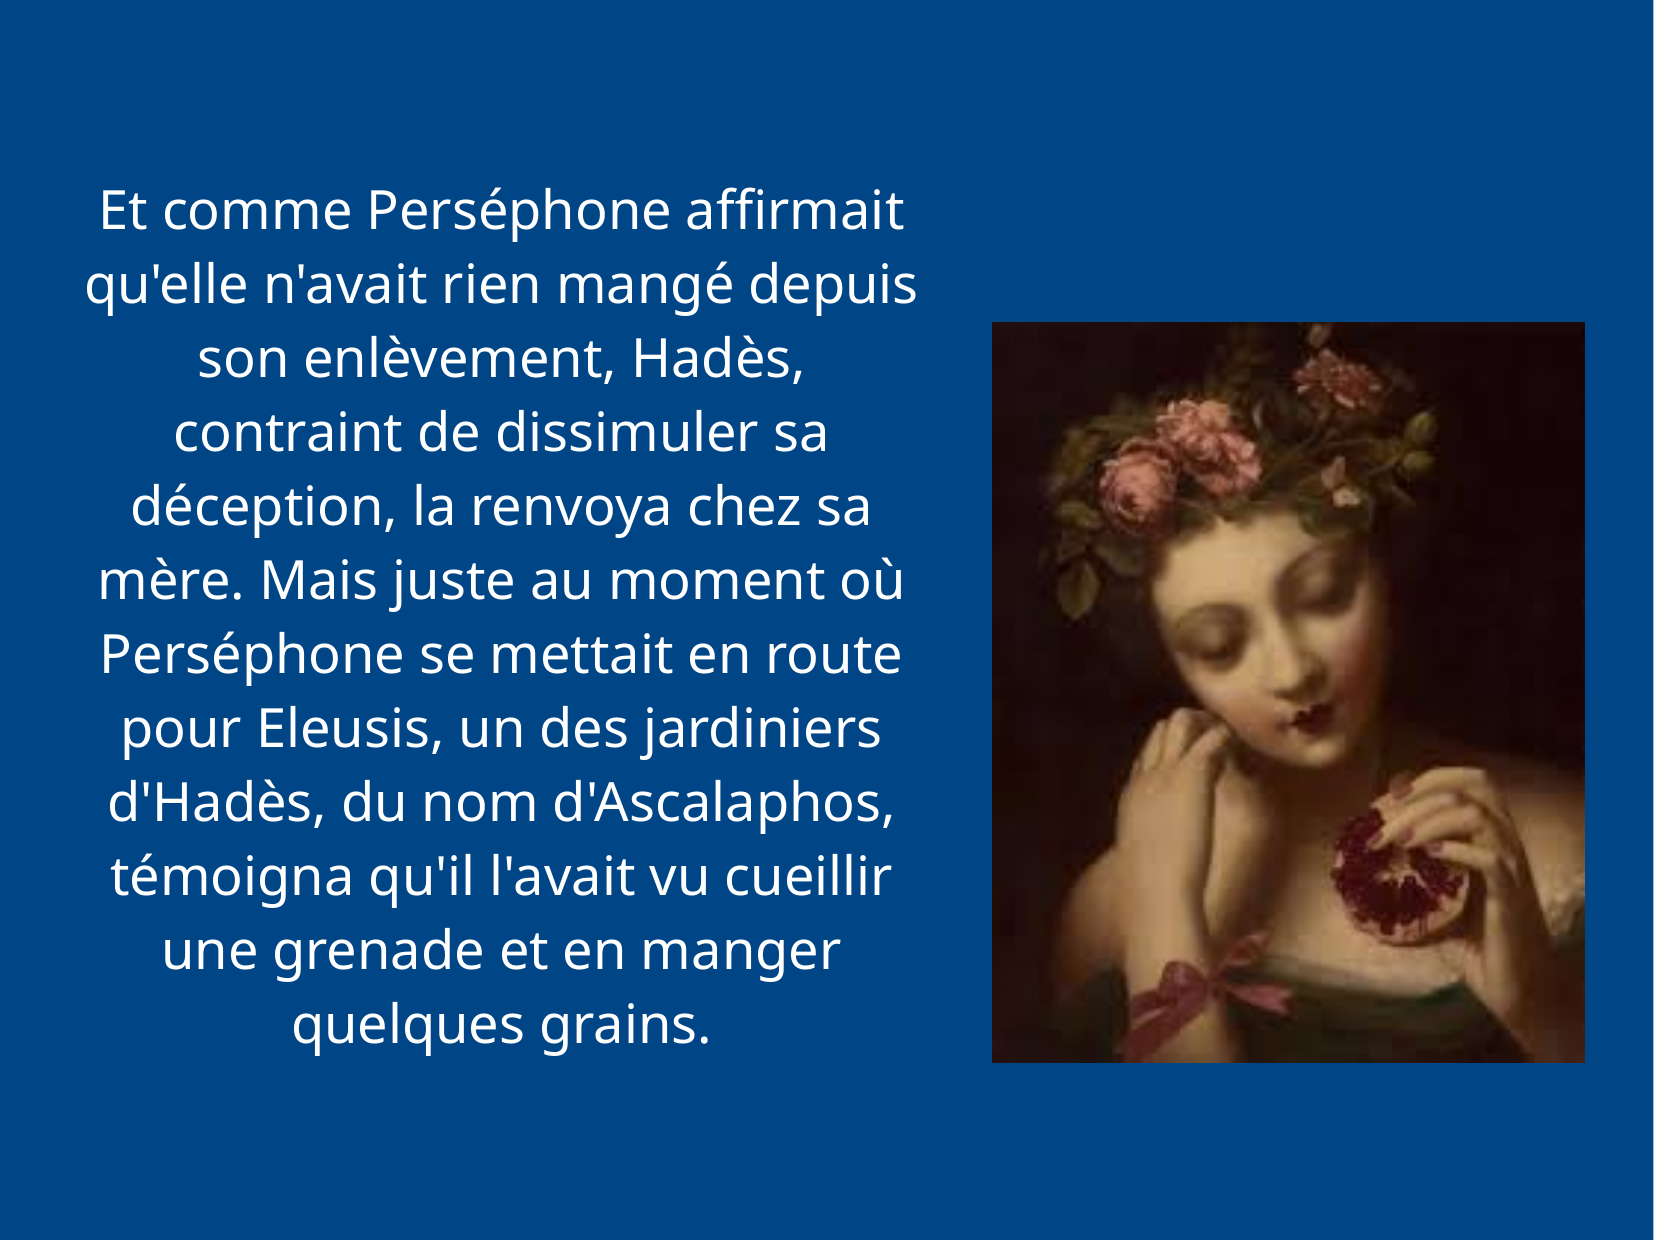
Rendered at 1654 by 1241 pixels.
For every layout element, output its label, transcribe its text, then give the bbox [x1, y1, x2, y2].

subtitle Et comme Perséphone affirmait qu'elle n'avait rien mangé depuis son enlèvement, Hadès, contraint de dissimuler sa déception, la renvoya chez sa mère. Mais juste au moment où Perséphone se mettait en route pour Eleusis, un des jardiniers d'Hadès, du nom d'Ascalaphos, témoigna qu'il l'avait vu cueillir une grenade et en manger quelques grains. [82, 49, 922, 1182]
picture [992, 322, 1585, 1063]
